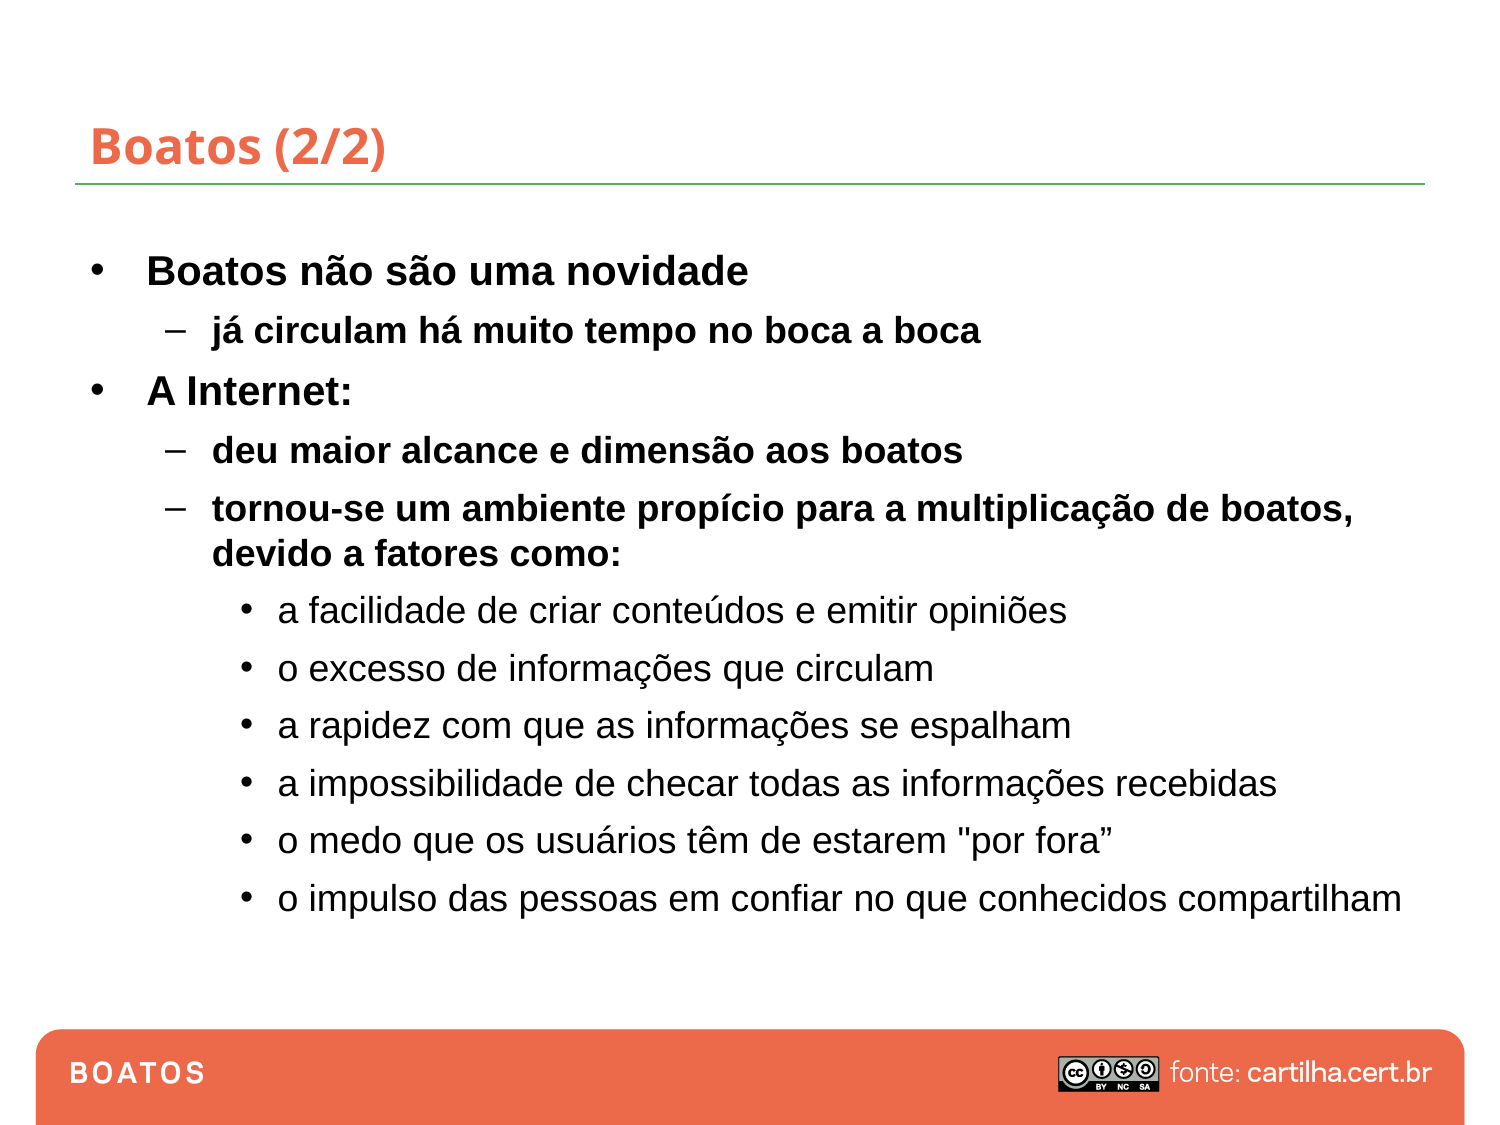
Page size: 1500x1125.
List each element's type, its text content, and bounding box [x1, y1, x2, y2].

list Boatos não são uma novidade já circulam há muito tempo no boca a boca A Internet: deu maior alcance e dimensão aos boatos tornou-se um ambiente propício para a multiplicação de boatos, devido a fatores como: a facilidade de criar conteúdos e emitir opiniões o excesso de informações que circulam a rapidez com que as informações se espalham a impossibilidade de checar todas as informações recebidas o medo que os usuários têm de estarem "por fora” o impulso das pessoas em confiar no que conhecidos compartilham [75, 236, 1425, 979]
picture [0, 0, 1500, 1125]
title Boatos (2/2) [75, 54, 1425, 182]
